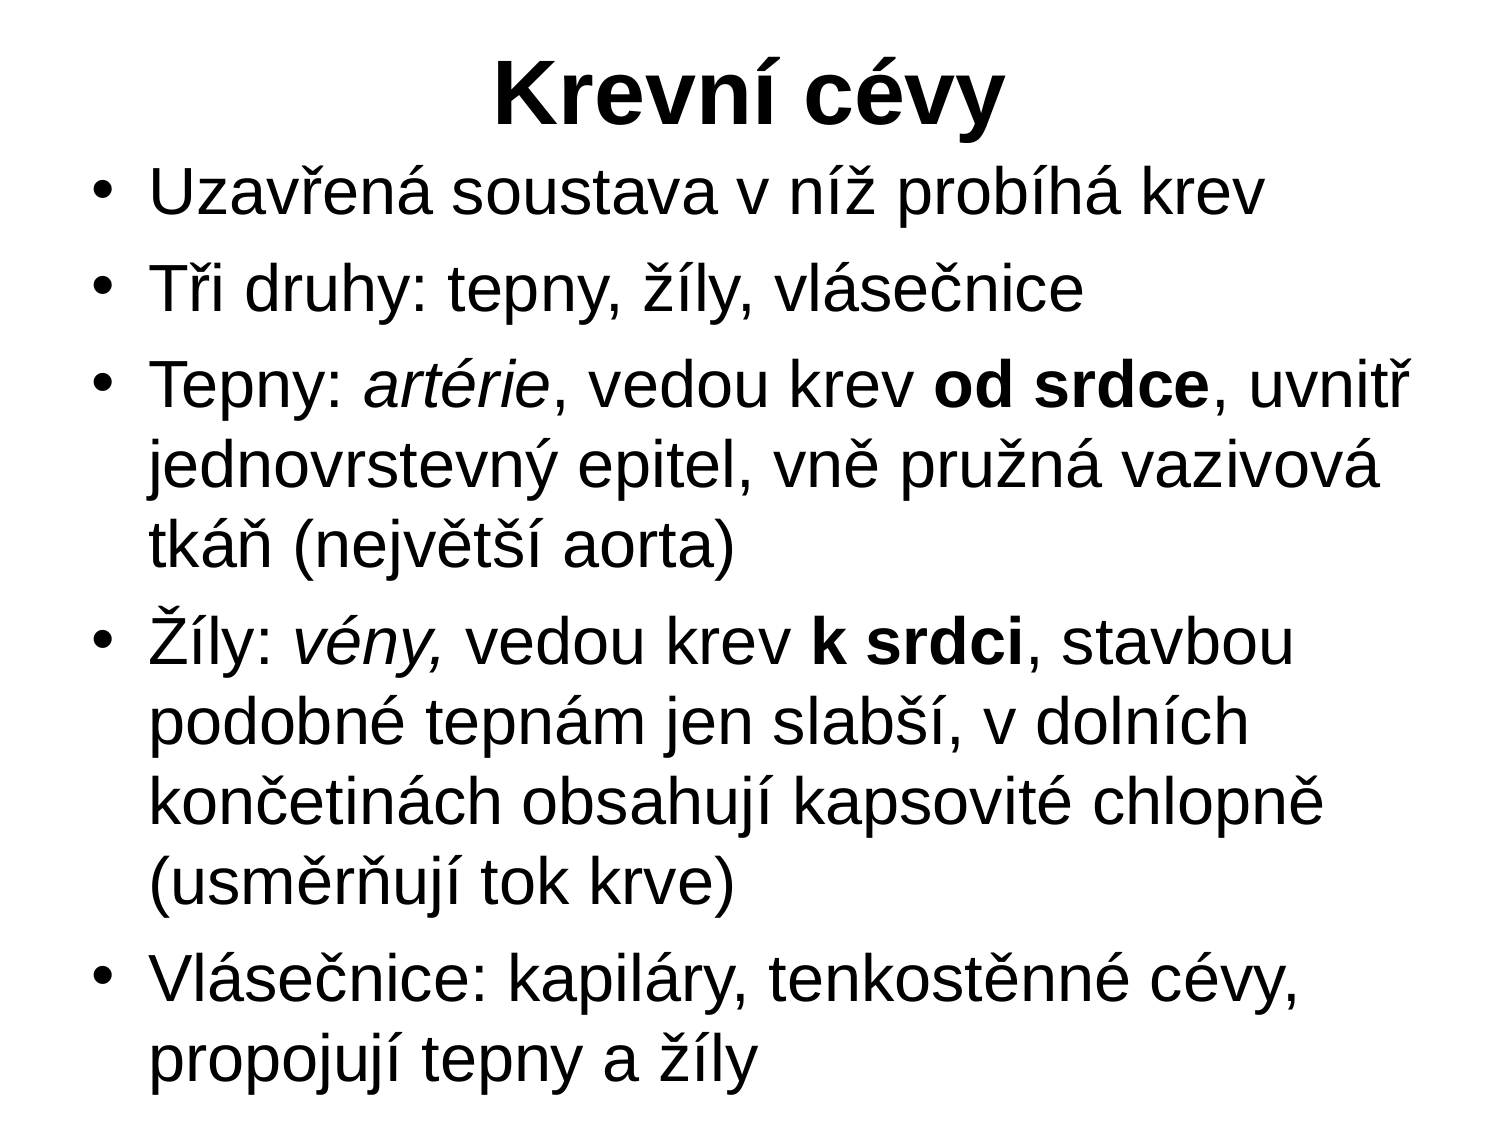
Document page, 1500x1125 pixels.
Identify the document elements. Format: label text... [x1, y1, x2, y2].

title Krevní cévy [75, 23, 1426, 153]
list Uzavřená soustava v níž probíhá krev Tři druhy: tepny, žíly, vlásečnice Tepny: artérie, vedou krev od srdce, uvnitř jednovrstevný epitel, vně pružná vazivová tkáň (největší aorta) Žíly: vény, vedou krev k srdci, stavbou podobné tepnám jen slabší, v dolních končetinách obsahují kapsovité chlopně (usměrňují tok krve) Vlásečnice: kapiláry, tenkostěnné cévy, propojují tepny a žíly [76, 140, 1427, 1125]
